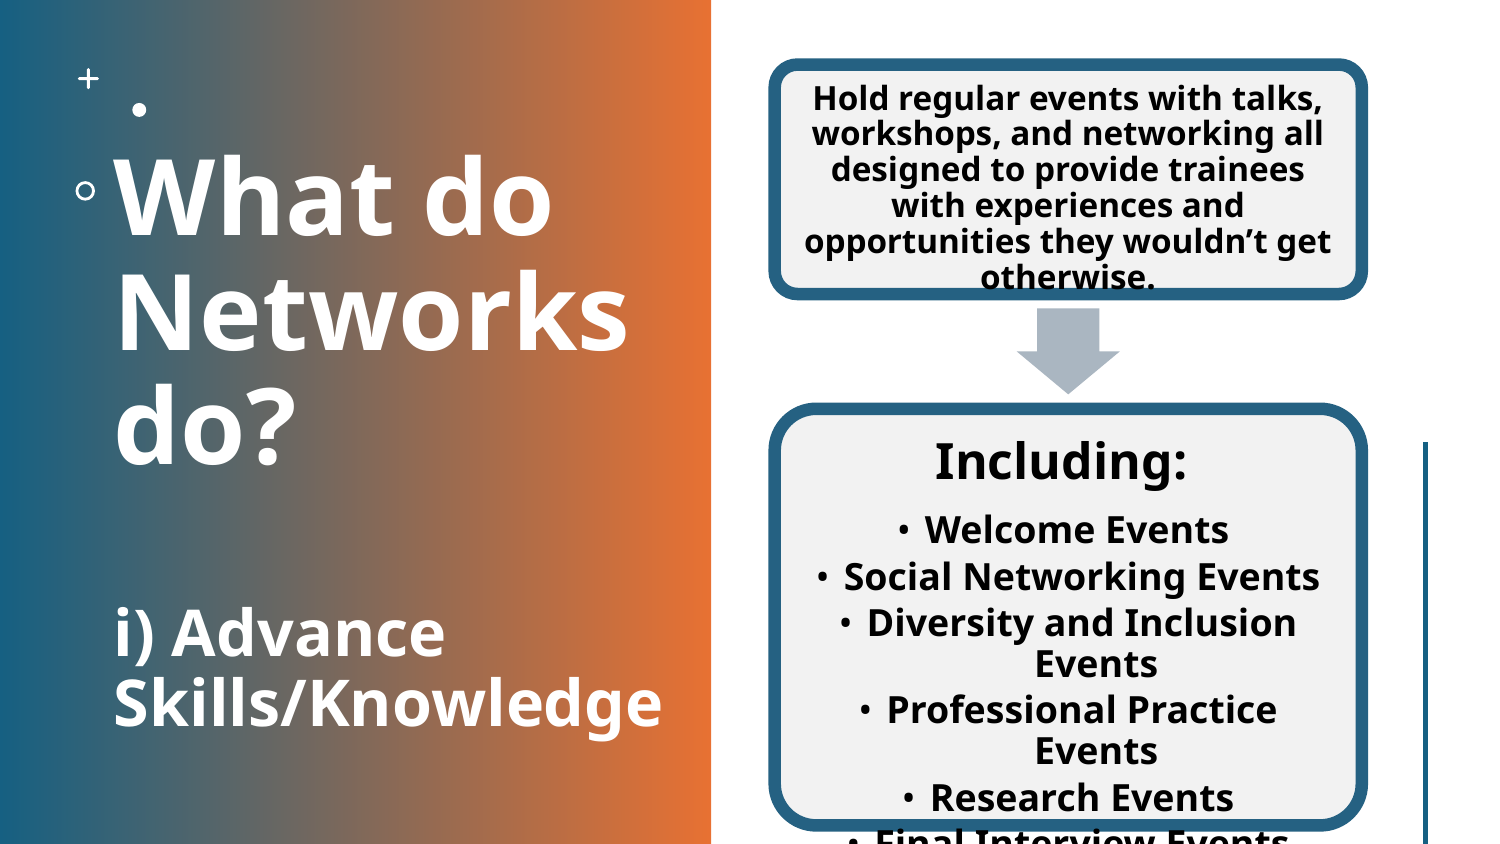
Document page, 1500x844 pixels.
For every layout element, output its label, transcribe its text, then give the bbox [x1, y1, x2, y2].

text_box Hold regular events with talks, workshops, and networking all designed to provide trainees with experiences and opportunities they wouldn’t get otherwise. [774, 64, 1362, 295]
text_box Including: Welcome Events Social Networking Events Diversity and Inclusion Events Professional Practice Events Research Events Final Interview Events [774, 408, 1362, 826]
title What do Networks do? i) Advance Skills/Knowledge [98, 102, 692, 783]
text_box [0, 0, 1500, 844]
